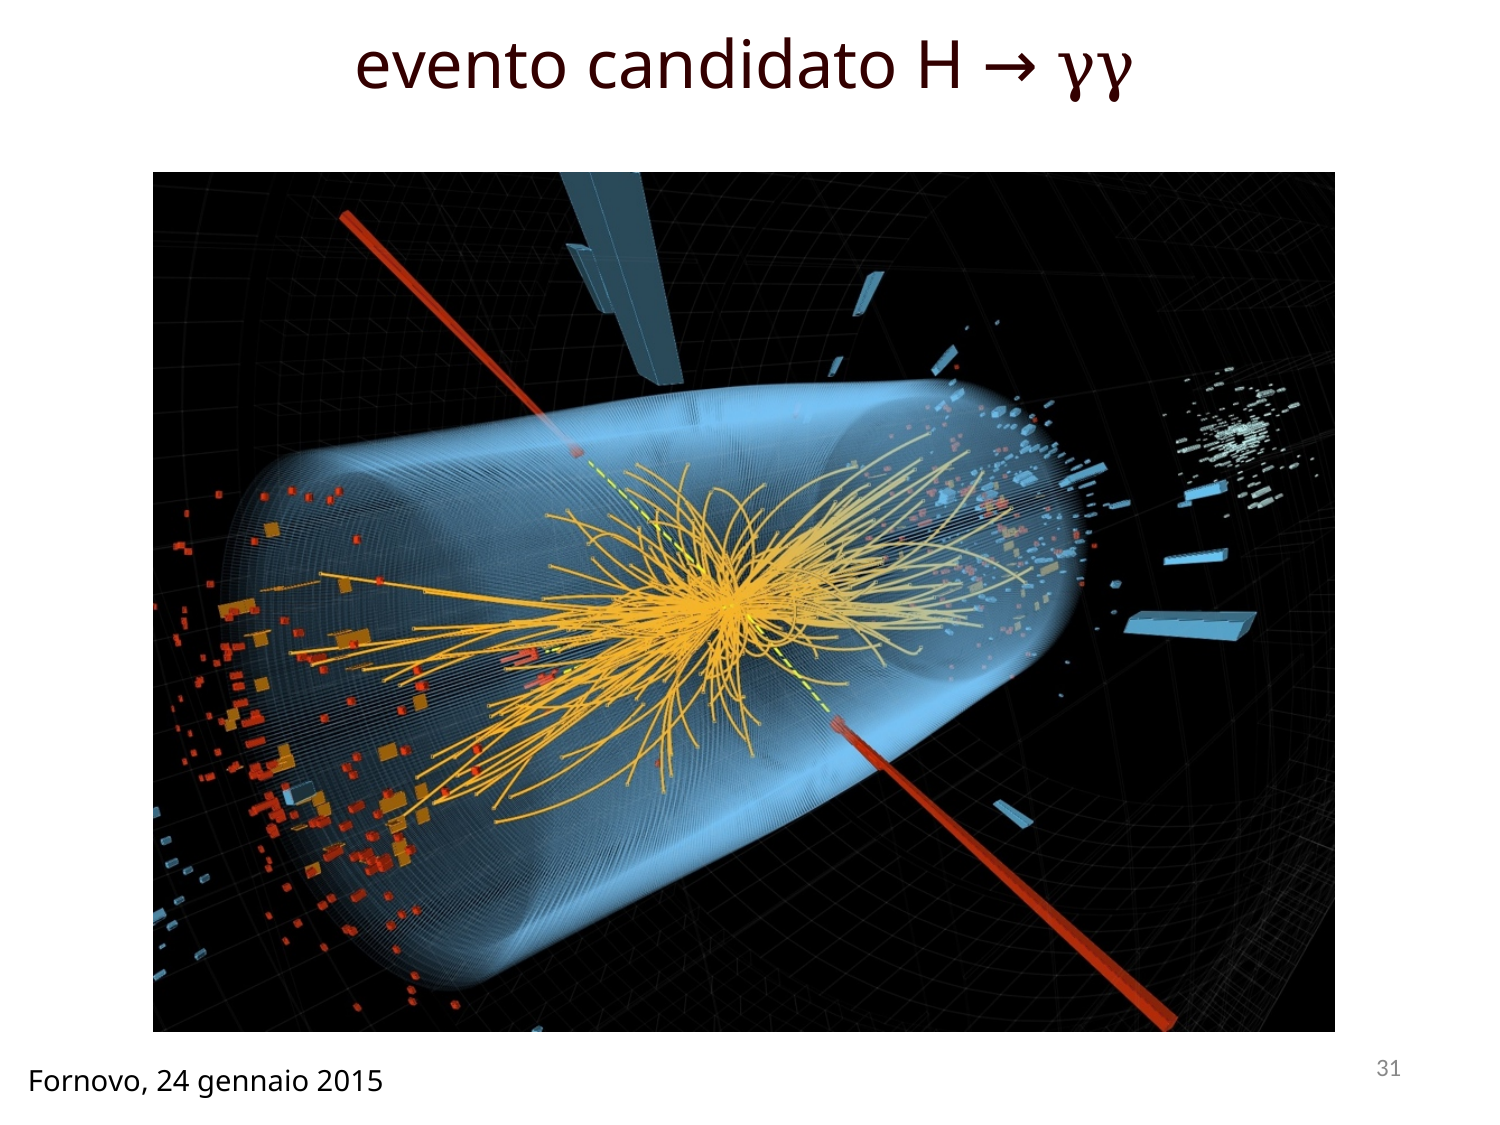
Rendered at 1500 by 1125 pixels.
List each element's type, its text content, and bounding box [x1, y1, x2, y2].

text_box evento candidato H → γγ [339, 13, 1151, 110]
text_box <numero> [1074, 1042, 1417, 1095]
picture [153, 172, 1335, 1033]
